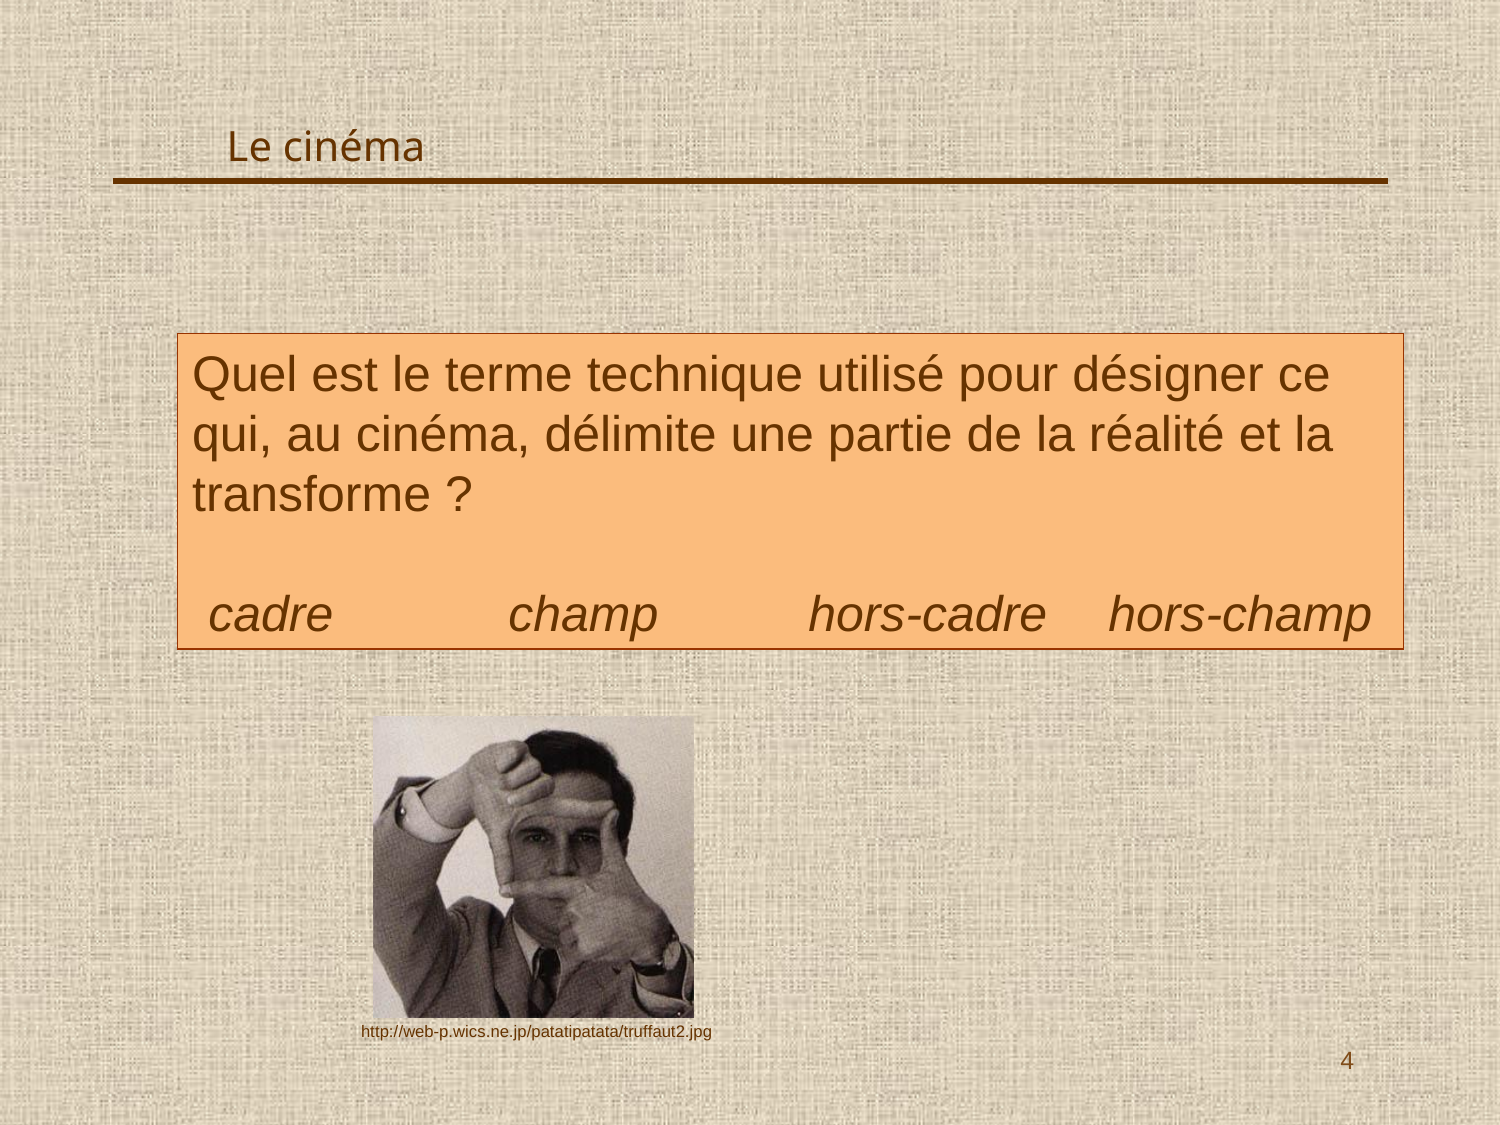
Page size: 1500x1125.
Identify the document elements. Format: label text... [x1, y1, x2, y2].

text_box http://web-p.wics.ne.jp/patatipatata/truffaut2.jpg [293, 1013, 780, 1049]
text_box Quel est le terme technique utilisé pour désigner ce qui, au cinéma, délimite une partie de la réalité et la transforme ? cadre champ hors-cadre hors-champ [177, 333, 1404, 650]
text_box Le cinéma [211, 112, 441, 178]
picture [0, 0, 1500, 1125]
